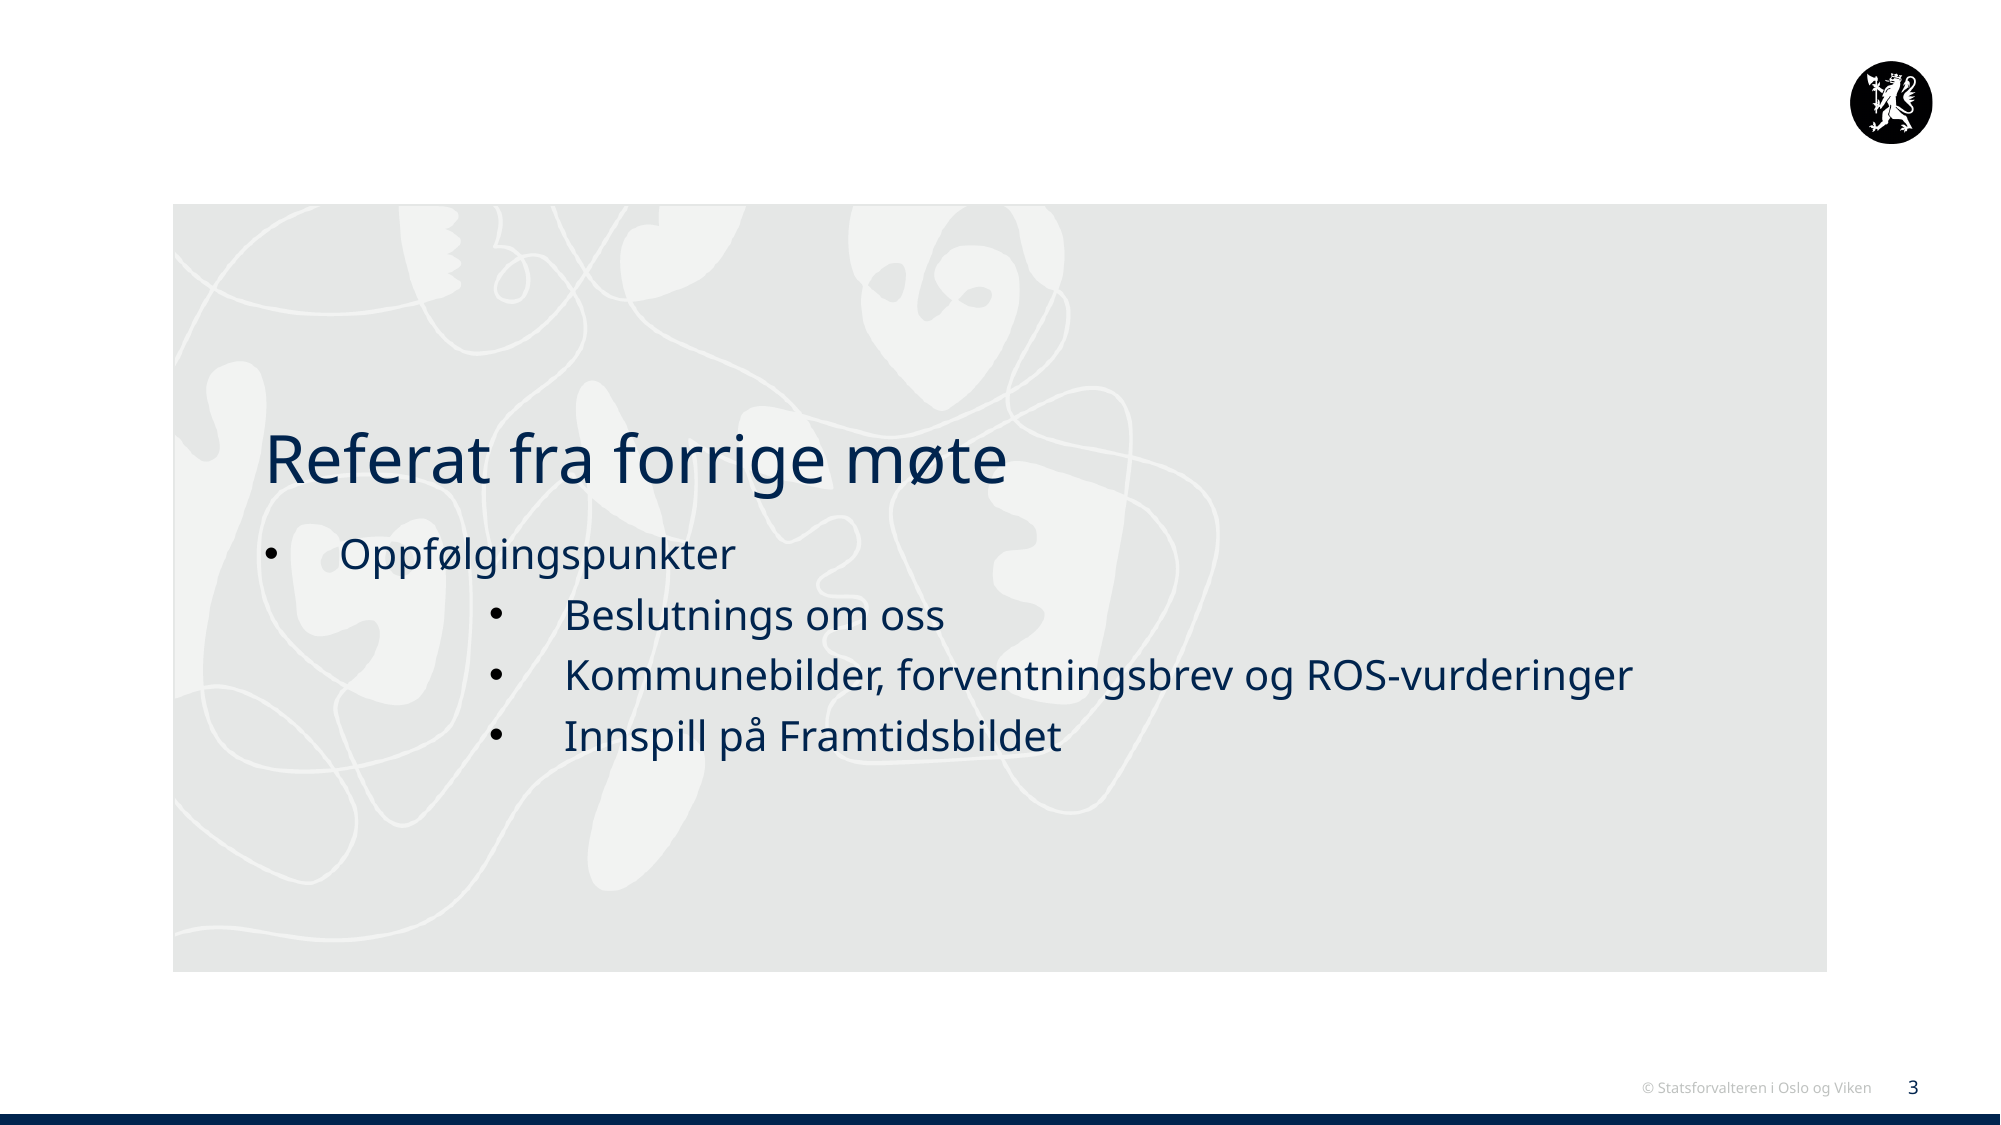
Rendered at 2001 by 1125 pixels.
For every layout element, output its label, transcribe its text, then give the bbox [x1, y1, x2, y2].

title Referat fra forrige møte Oppfølgingspunkter Beslutnings om oss Kommunebilder, forventningsbrev og ROS-vurderinger Innspill på Framtidsbildet [249, 305, 1706, 871]
